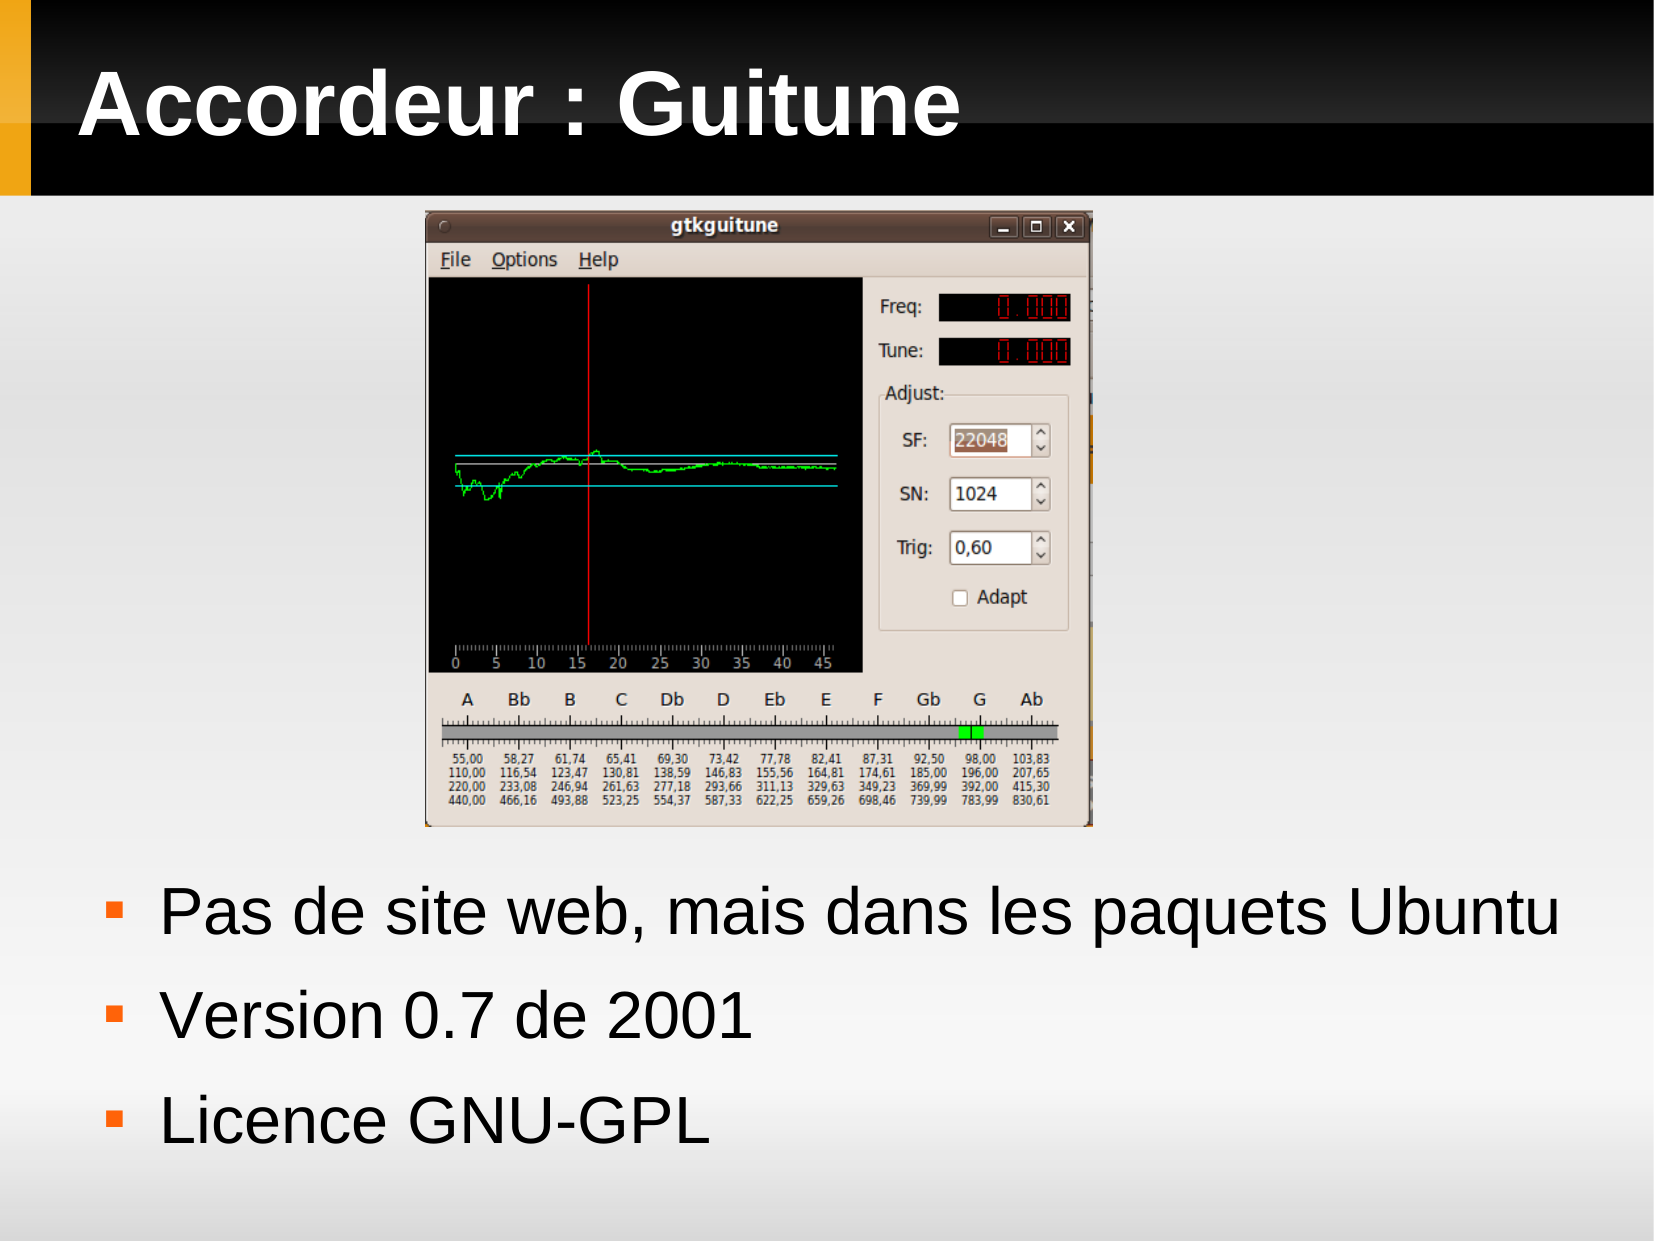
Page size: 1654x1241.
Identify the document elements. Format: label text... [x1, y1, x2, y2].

list Pas de site web, mais dans les paquets Ubuntu Version 0.7 de 2001 Licence GNU-GPL [88, 874, 1572, 1171]
picture [0, 0, 1654, 1241]
title Accordeur : Guitune [76, 7, 1565, 200]
